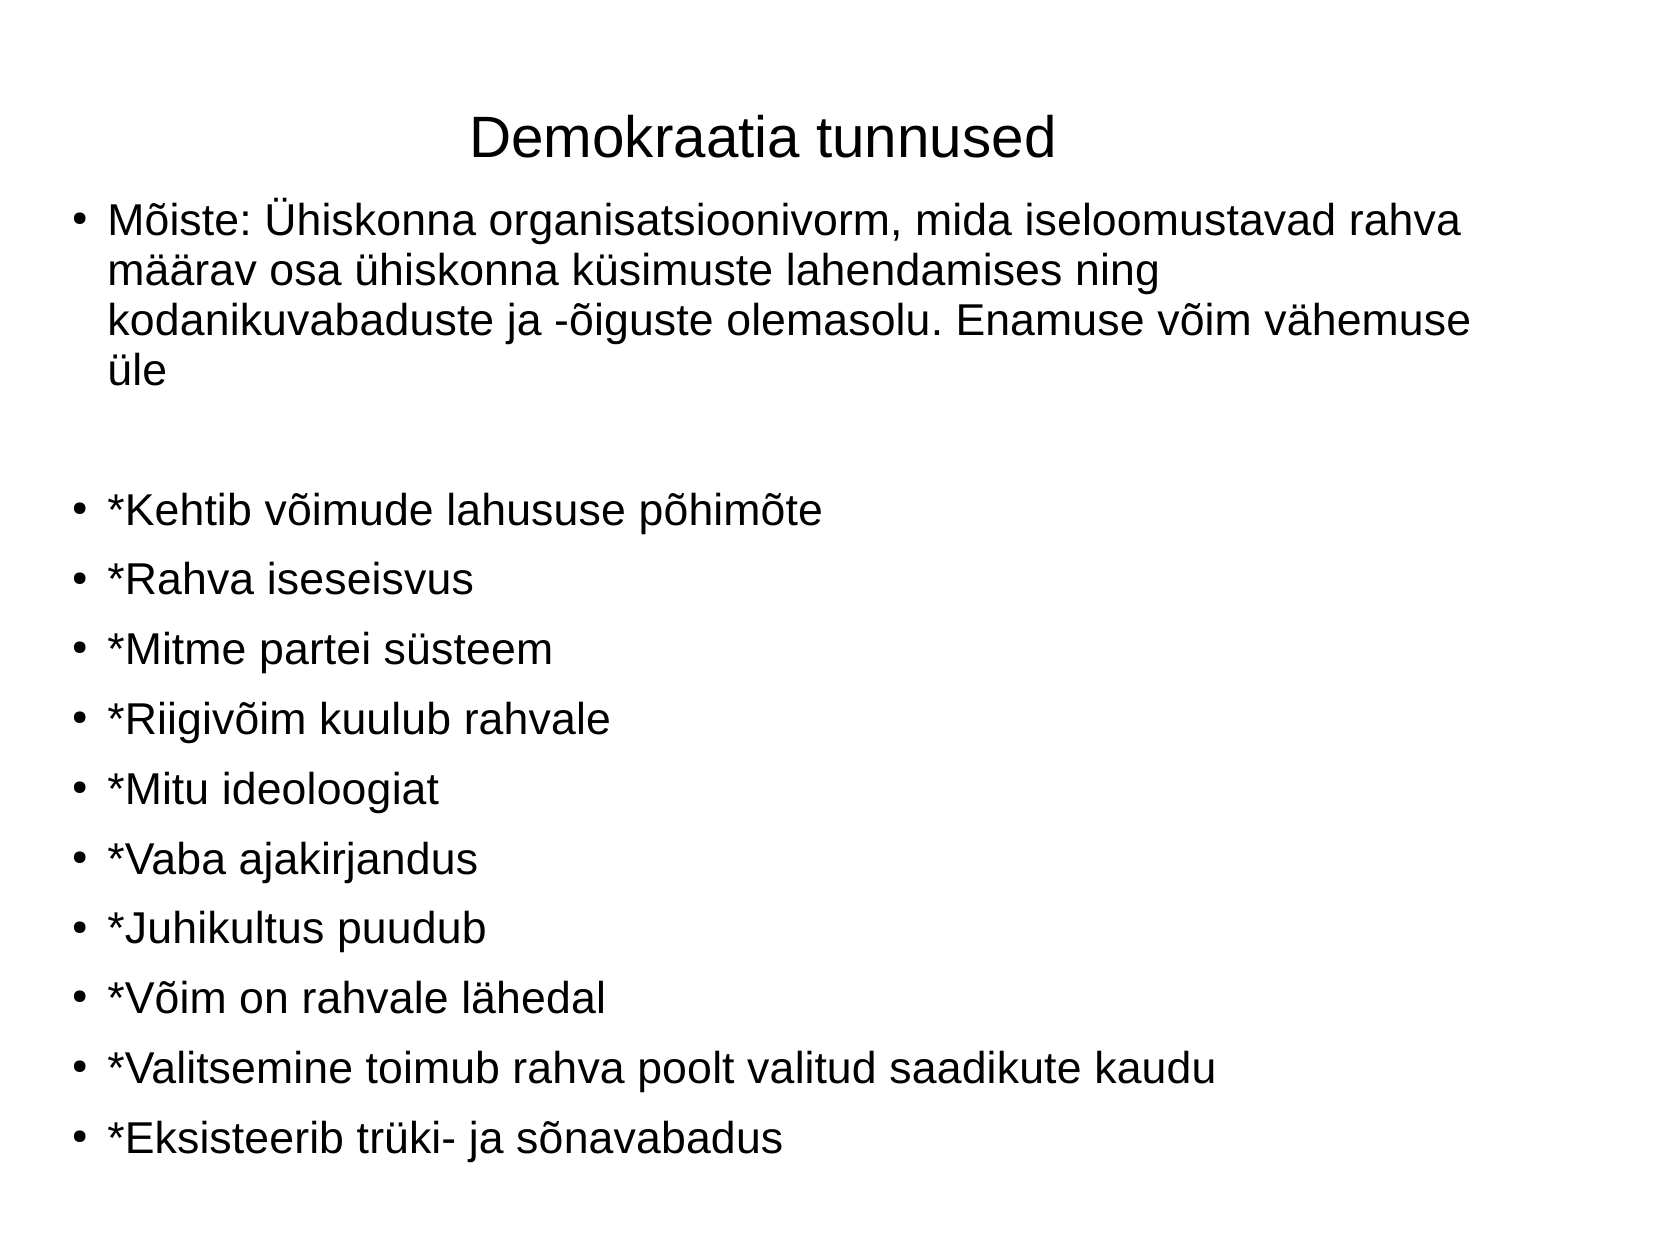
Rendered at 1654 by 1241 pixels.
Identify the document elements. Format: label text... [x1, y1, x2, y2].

title Demokraatia tunnused [101, 49, 1426, 195]
list Mõiste: Ühiskonna organisatsioonivorm, mida iseloomustavad rahva määrav osa ühiskonna küsimuste lahendamises ning kodanikuvabaduste ja -õiguste olemasolu. Enamuse võim vähemuse üle *Kehtib võimude lahususe põhimõte *Rahva iseseisvus *Mitme partei süsteem *Riigivõim kuulub rahvale *Mitu ideoloogiat *Vaba ajakirjandus *Juhikultus puudub *Võim on rahvale lähedal *Valitsemine toimub rahva poolt valitud saadikute kaudu *Eksisteerib trüki- ja sõnavabadus [60, 195, 1538, 1171]
